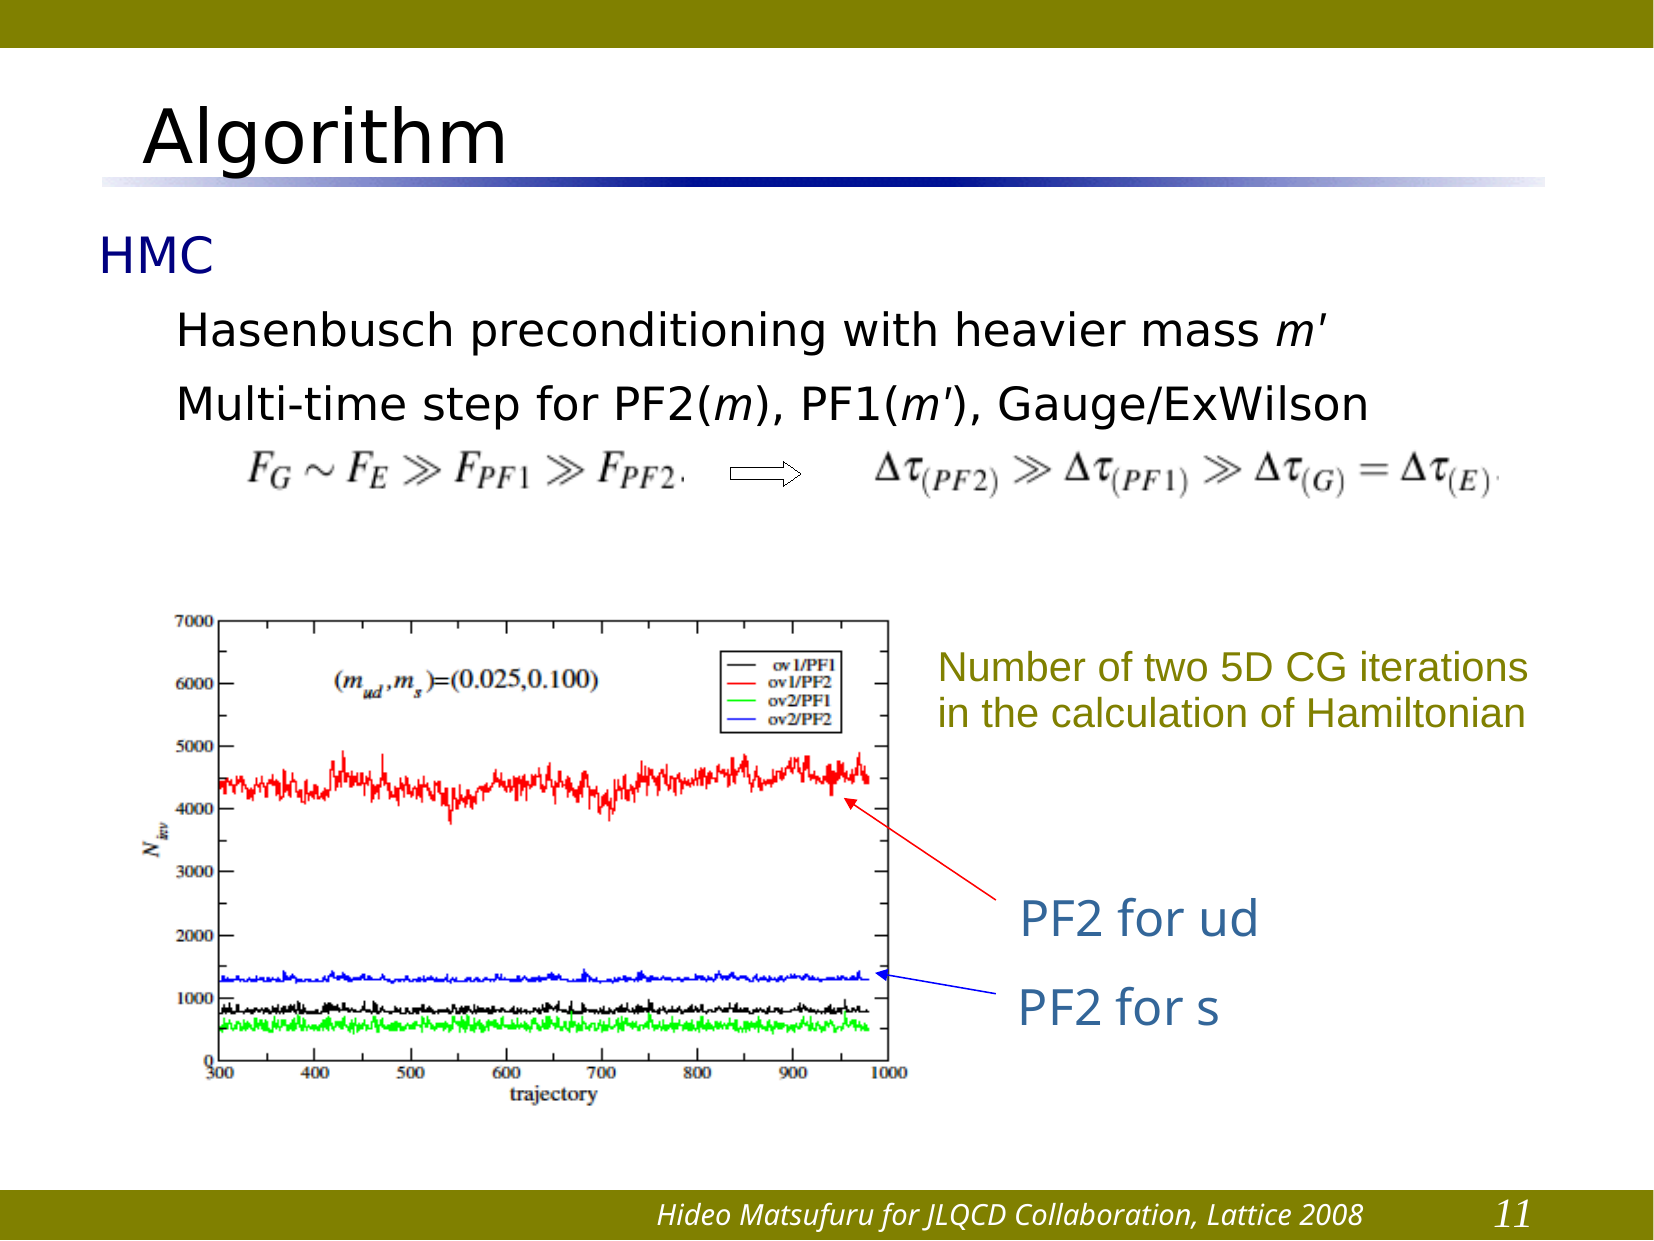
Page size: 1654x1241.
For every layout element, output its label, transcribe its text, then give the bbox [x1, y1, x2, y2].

list HMC Hasenbusch preconditioning with heavier mass m' Multi-time step for PF2(m), PF1(m'), Gauge/ExWilson [81, 227, 1617, 1157]
picture [102, 177, 142, 187]
text_box [730, 461, 801, 487]
title Algorithm [142, 88, 1246, 187]
picture [1246, 177, 1545, 187]
text_box PF2 for ud [1004, 875, 1276, 959]
text_box Number of two 5D CG iterations in the calculation of Hamiltonian [937, 643, 1530, 748]
picture [139, 612, 911, 1111]
text_box PF2 for s [1003, 963, 1236, 1048]
picture [224, 445, 684, 502]
picture [866, 440, 1499, 505]
